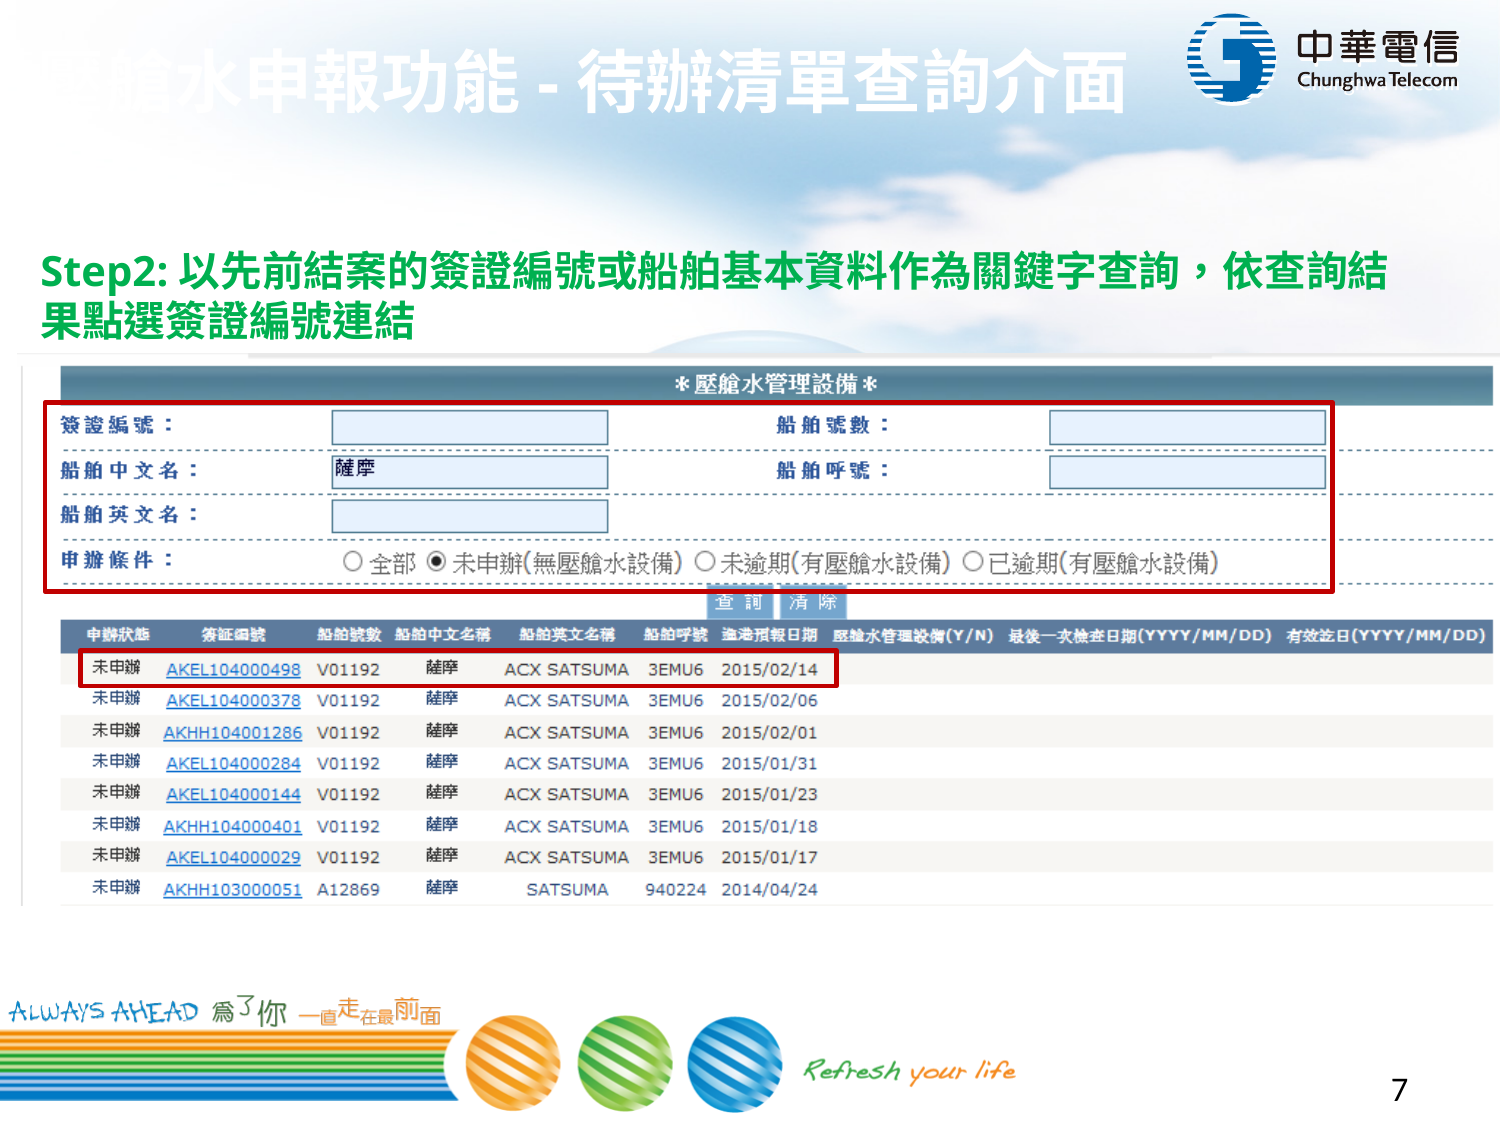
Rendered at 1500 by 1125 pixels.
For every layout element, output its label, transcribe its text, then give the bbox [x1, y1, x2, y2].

picture [17, 353, 1500, 906]
text_box 壓艙水申報功能-待辦清單查詢介面 [0, 30, 1341, 242]
text_box Step2:以先前結案的簽證編號或船舶基本資料作為關鍵字查詢，依查詢結果點選簽證編號連結 [25, 237, 1416, 354]
